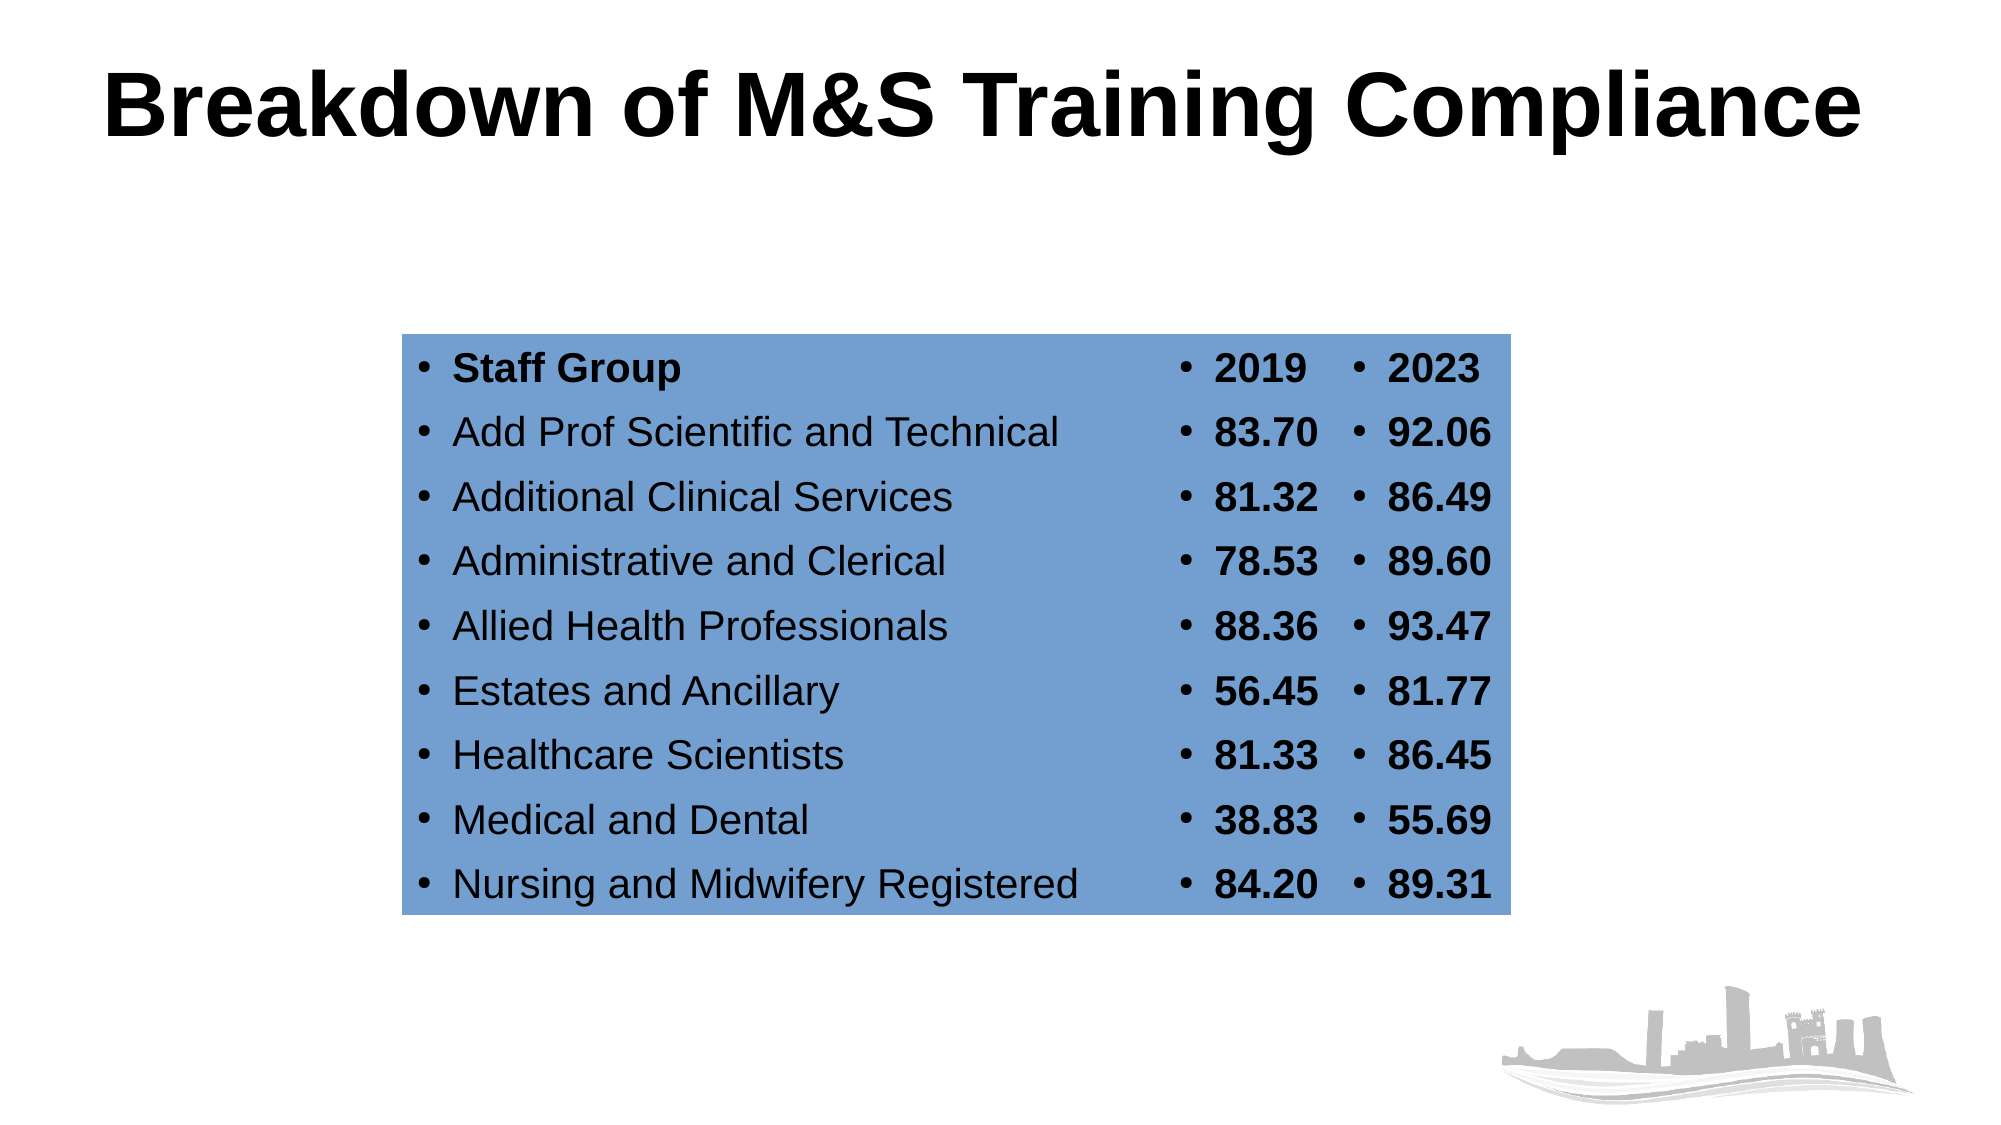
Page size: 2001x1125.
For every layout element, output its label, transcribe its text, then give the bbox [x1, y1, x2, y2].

table_cell 84.20 [1164, 850, 1337, 915]
table_cell 93.47 [1337, 592, 1511, 657]
table_cell 81.33 [1164, 721, 1337, 786]
table_cell 78.53 [1164, 528, 1337, 592]
table_cell Allied Health Professionals [402, 592, 1164, 657]
table_cell Nursing and Midwifery Registered [402, 850, 1164, 915]
table_header 2019 [1164, 334, 1337, 398]
table_cell 83.70 [1164, 398, 1337, 463]
table_cell Healthcare Scientists [402, 721, 1164, 786]
table_cell Estates and Ancillary [402, 657, 1164, 721]
table_cell 86.49 [1337, 463, 1511, 528]
table_header 2023 [1337, 334, 1511, 398]
table_cell 81.77 [1337, 657, 1511, 721]
table_cell 88.36 [1164, 592, 1337, 657]
title Breakdown of M&S Training Compliance [87, 0, 1951, 218]
table_cell 89.31 [1337, 850, 1511, 915]
table_cell Add Prof Scientific and Technical [402, 398, 1164, 463]
table_cell 86.45 [1337, 721, 1511, 786]
table_cell 81.32 [1164, 463, 1337, 528]
table_cell 38.83 [1164, 786, 1337, 850]
table_cell 89.60 [1337, 528, 1511, 592]
table_cell 92.06 [1337, 398, 1511, 463]
table_cell Administrative and Clerical [402, 528, 1164, 592]
table_cell Additional Clinical Services [402, 463, 1164, 528]
table_header Staff Group [402, 334, 1164, 398]
table_cell 56.45 [1164, 657, 1337, 721]
table_cell 55.69 [1337, 786, 1511, 850]
table_cell Medical and Dental [402, 786, 1164, 850]
